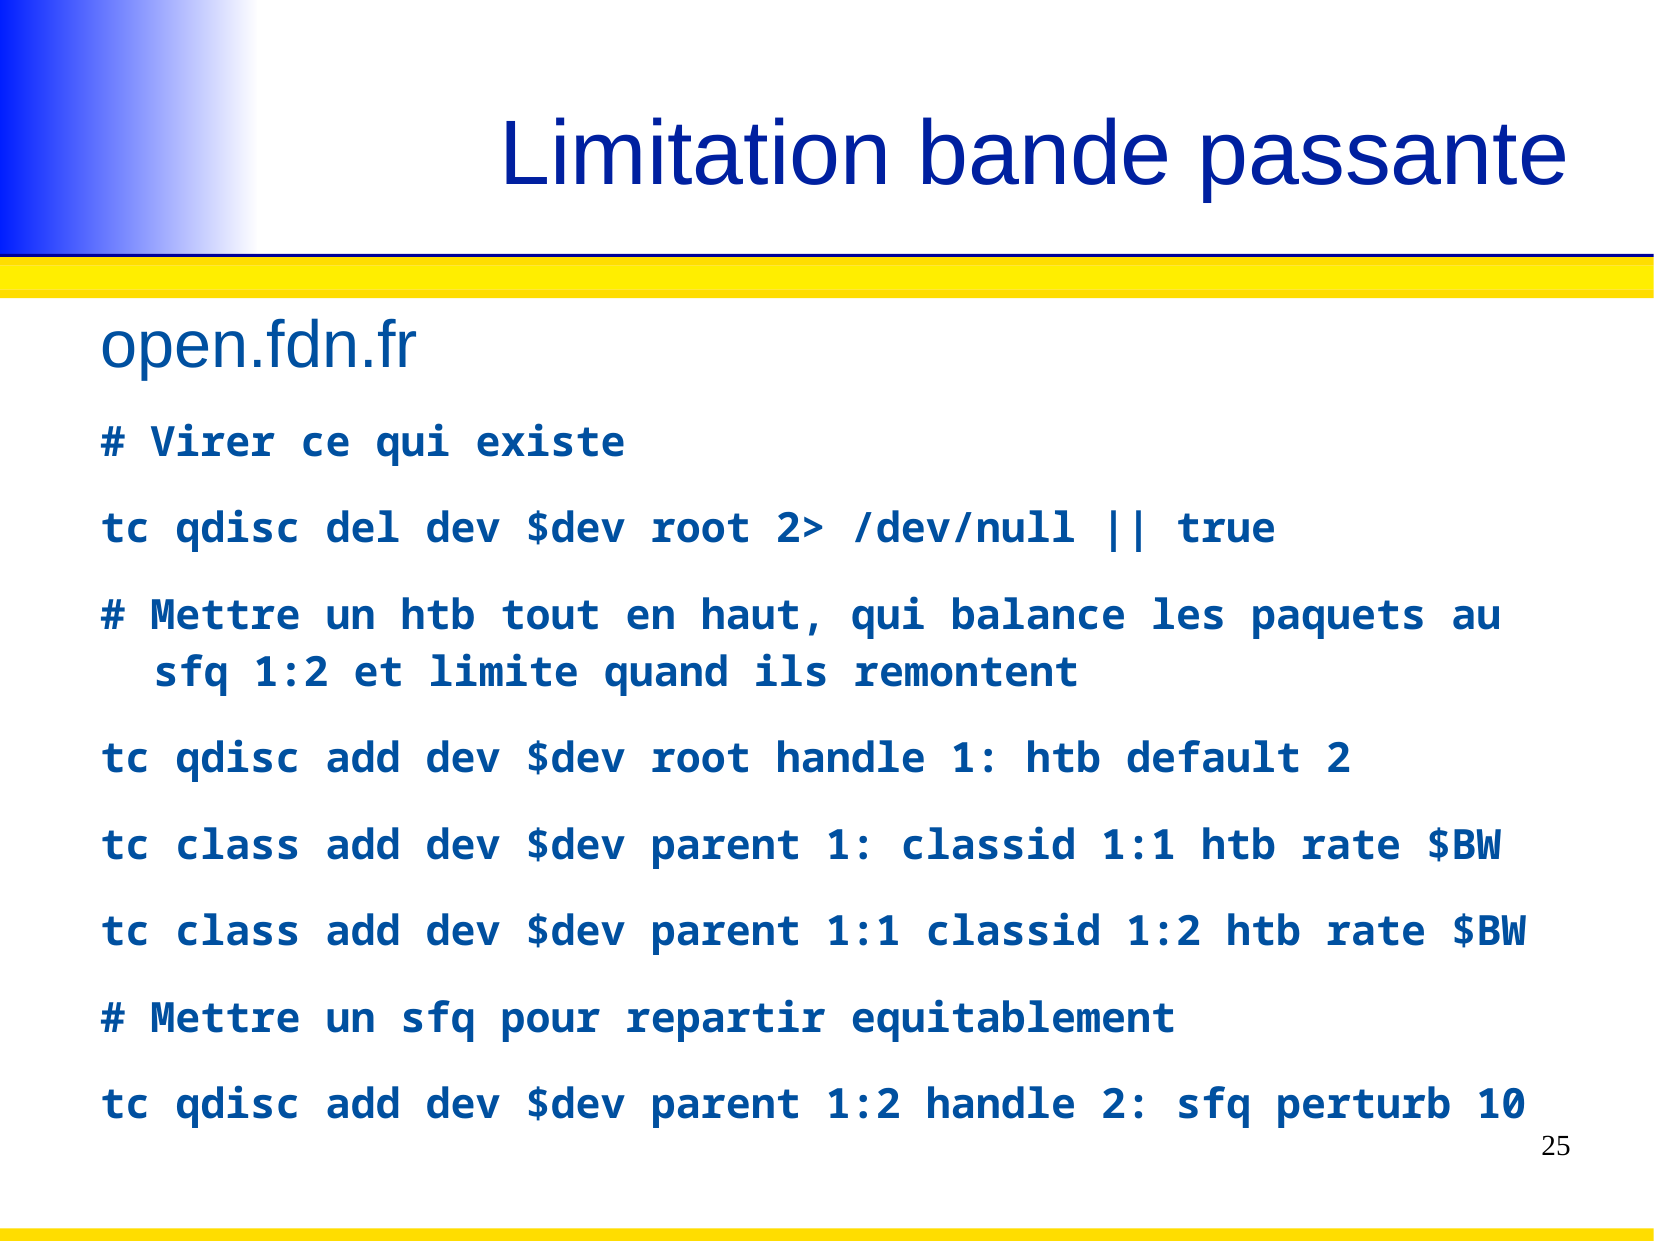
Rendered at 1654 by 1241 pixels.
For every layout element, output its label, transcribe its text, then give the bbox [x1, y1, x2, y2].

title Limitation bande passante [372, 49, 1571, 257]
list open.fdn.fr # Virer ce qui existe tc qdisc del dev $dev root 2> /dev/null || true # Mettre un htb tout en haut, qui balance les paquets au sfq 1:2 et limite quand ils remontent tc qdisc add dev $dev root handle 1: htb default 2 tc class add dev $dev parent 1: classid 1:1 htb rate $BW tc class add dev $dev parent 1:1 classid 1:2 htb rate $BW # Mettre un sfq pour repartir equitablement tc qdisc add dev $dev parent 1:2 handle 2: sfq perturb 10 [82, 307, 1571, 1126]
